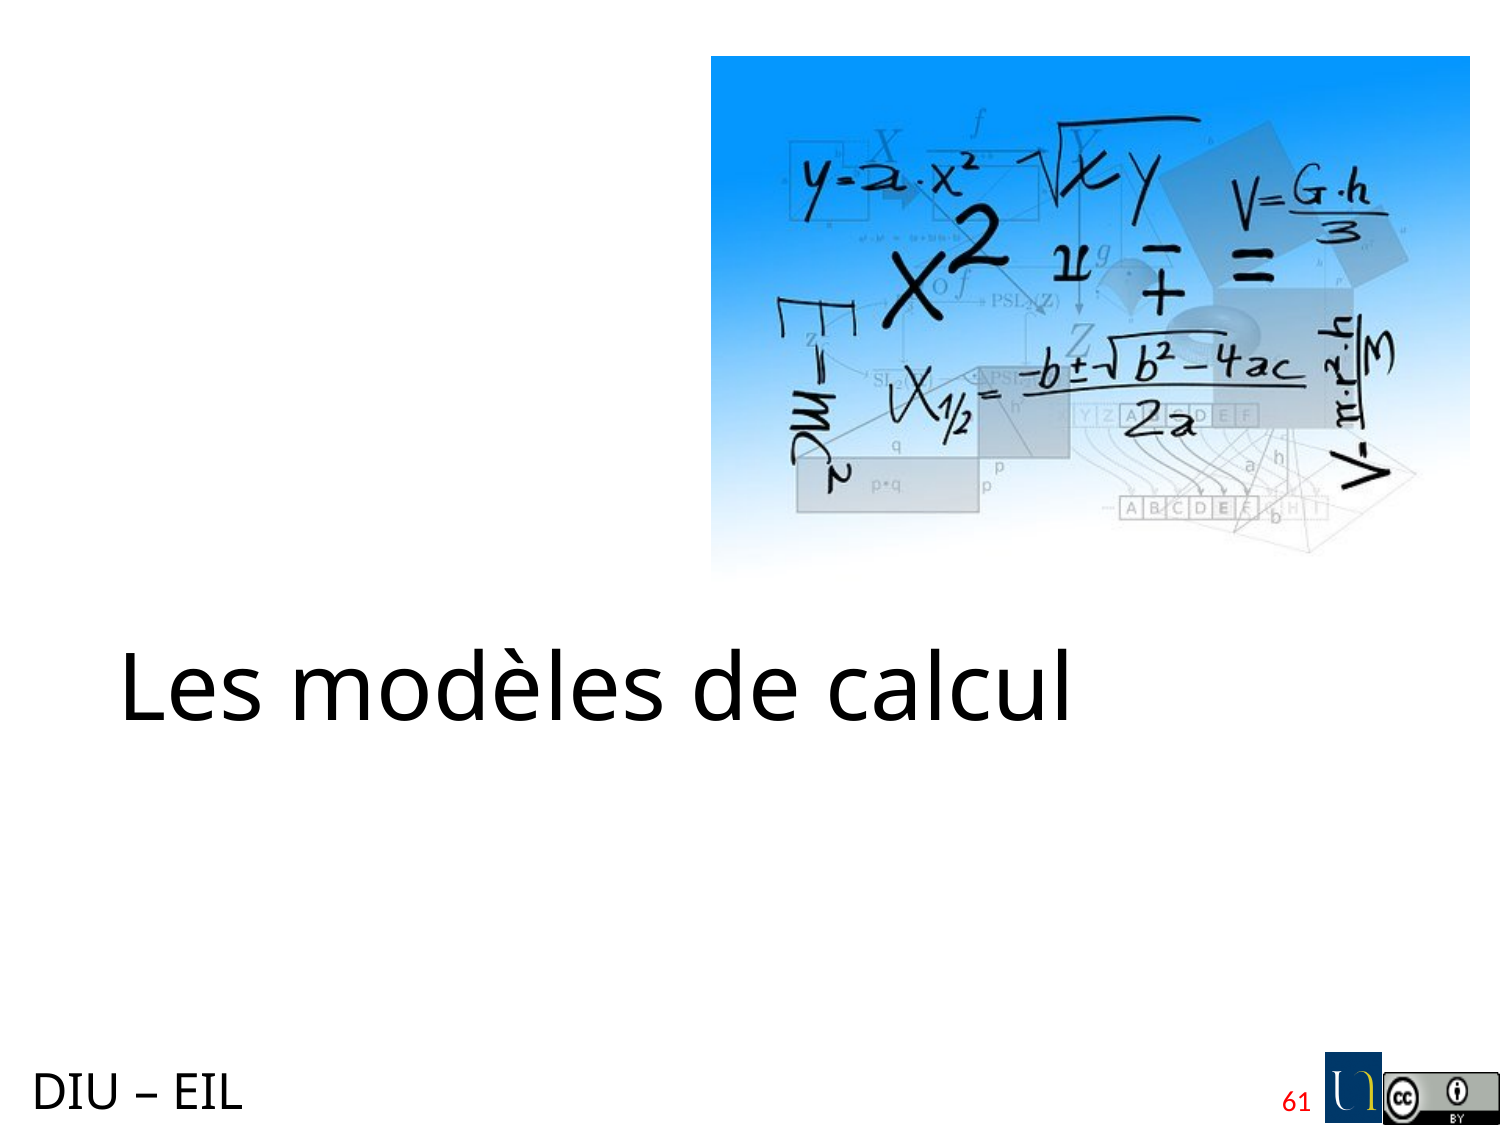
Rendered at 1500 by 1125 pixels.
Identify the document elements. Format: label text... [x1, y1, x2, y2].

picture [1383, 1072, 1500, 1125]
picture [1325, 1052, 1382, 1123]
title Les modèles de calcul [102, 280, 1397, 749]
slide_number <numéro> [1240, 1070, 1327, 1125]
picture [711, 56, 1470, 588]
